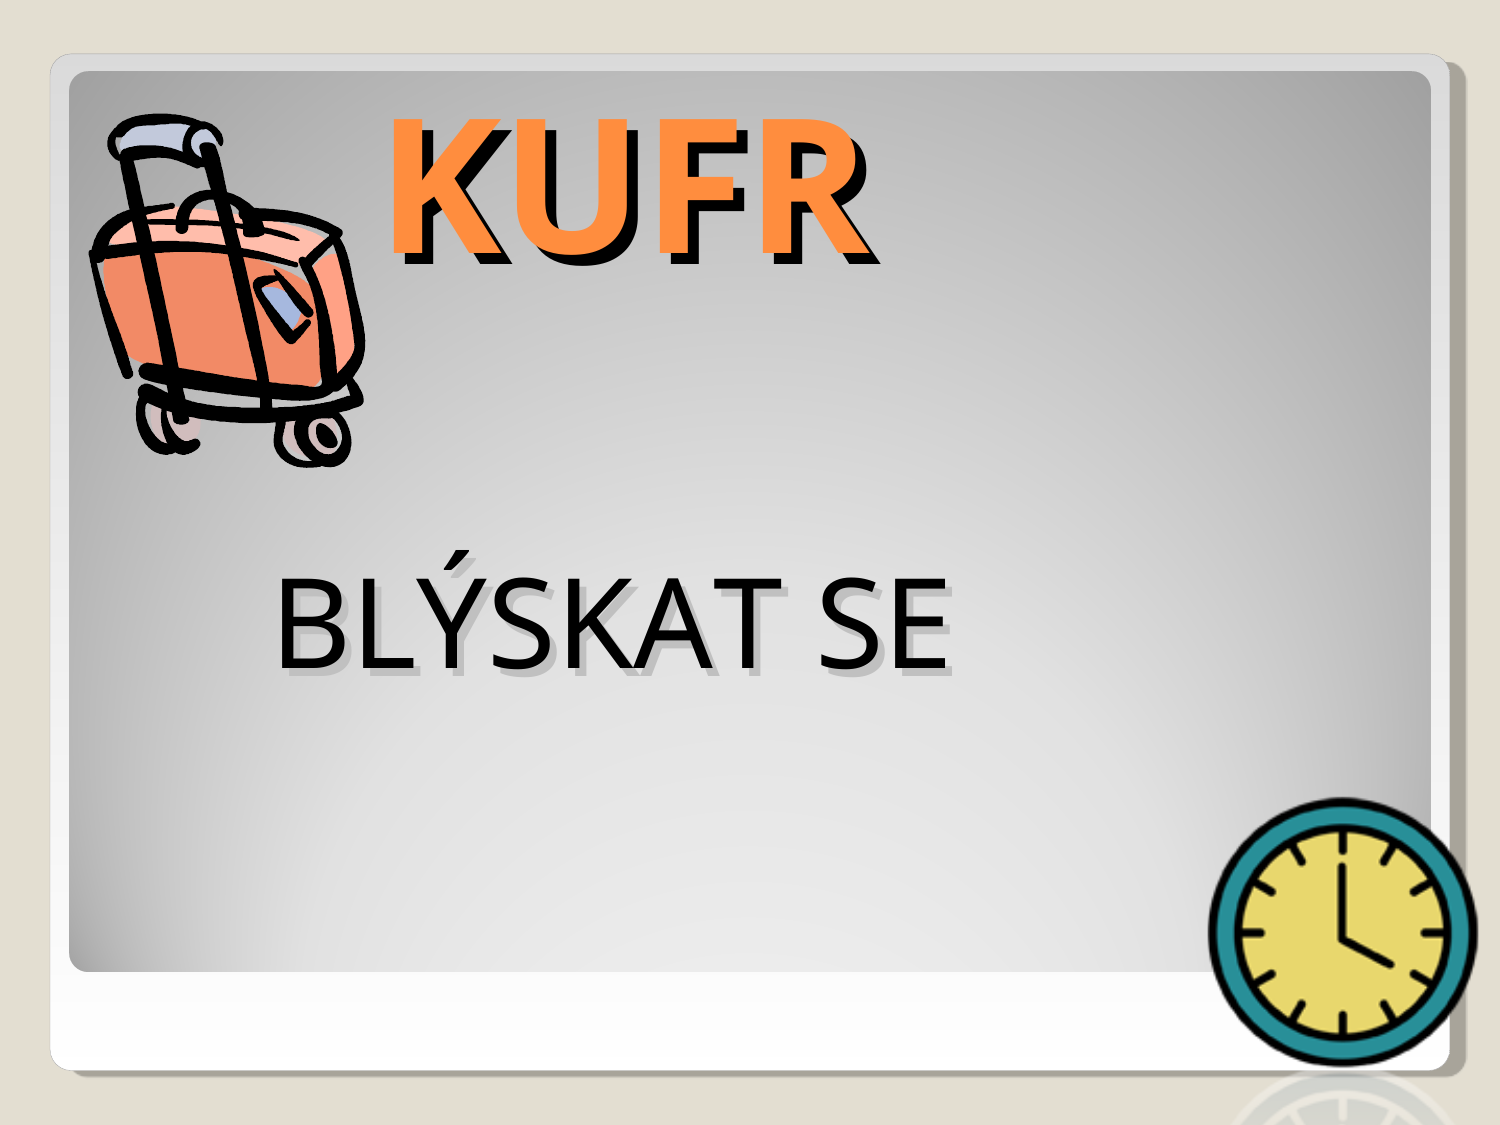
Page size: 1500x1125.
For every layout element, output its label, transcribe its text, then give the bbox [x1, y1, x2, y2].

text_box KUFR [362, 54, 1379, 362]
text_box BLÝSKAT SE [107, 536, 1117, 780]
picture [69, 71, 1500, 1125]
